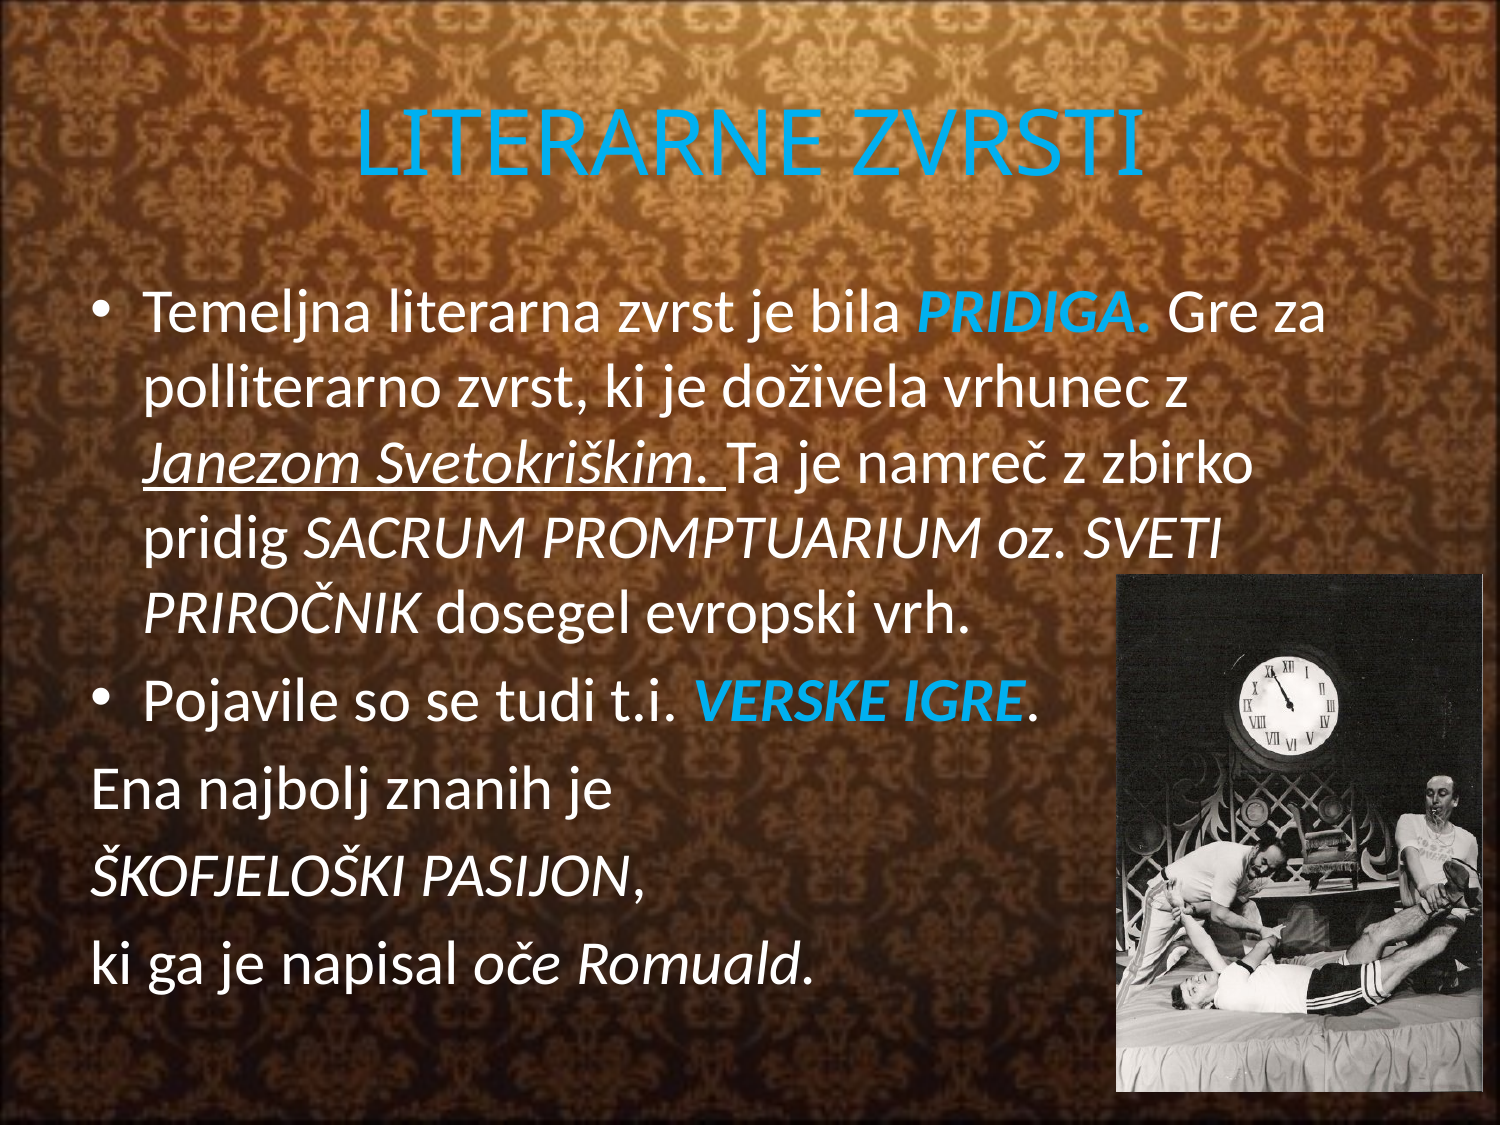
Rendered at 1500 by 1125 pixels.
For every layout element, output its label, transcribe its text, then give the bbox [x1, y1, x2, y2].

title LITERARNE ZVRSTI [75, 45, 1425, 233]
list Temeljna literarna zvrst je bila PRIDIGA. Gre za polliterarno zvrst, ki je doživela vrhunec z Janezom Svetokriškim. Ta je namreč z zbirko pridig SACRUM PROMPTUARIUM oz. SVETI PRIROČNIK dosegel evropski vrh. Pojavile so se tudi t.i. VERSKE IGRE. Ena najbolj znanih je ŠKOFJELOŠKI PASIJON, ki ga je napisal oče Romuald. [75, 262, 1425, 1005]
picture [0, 0, 1500, 1125]
